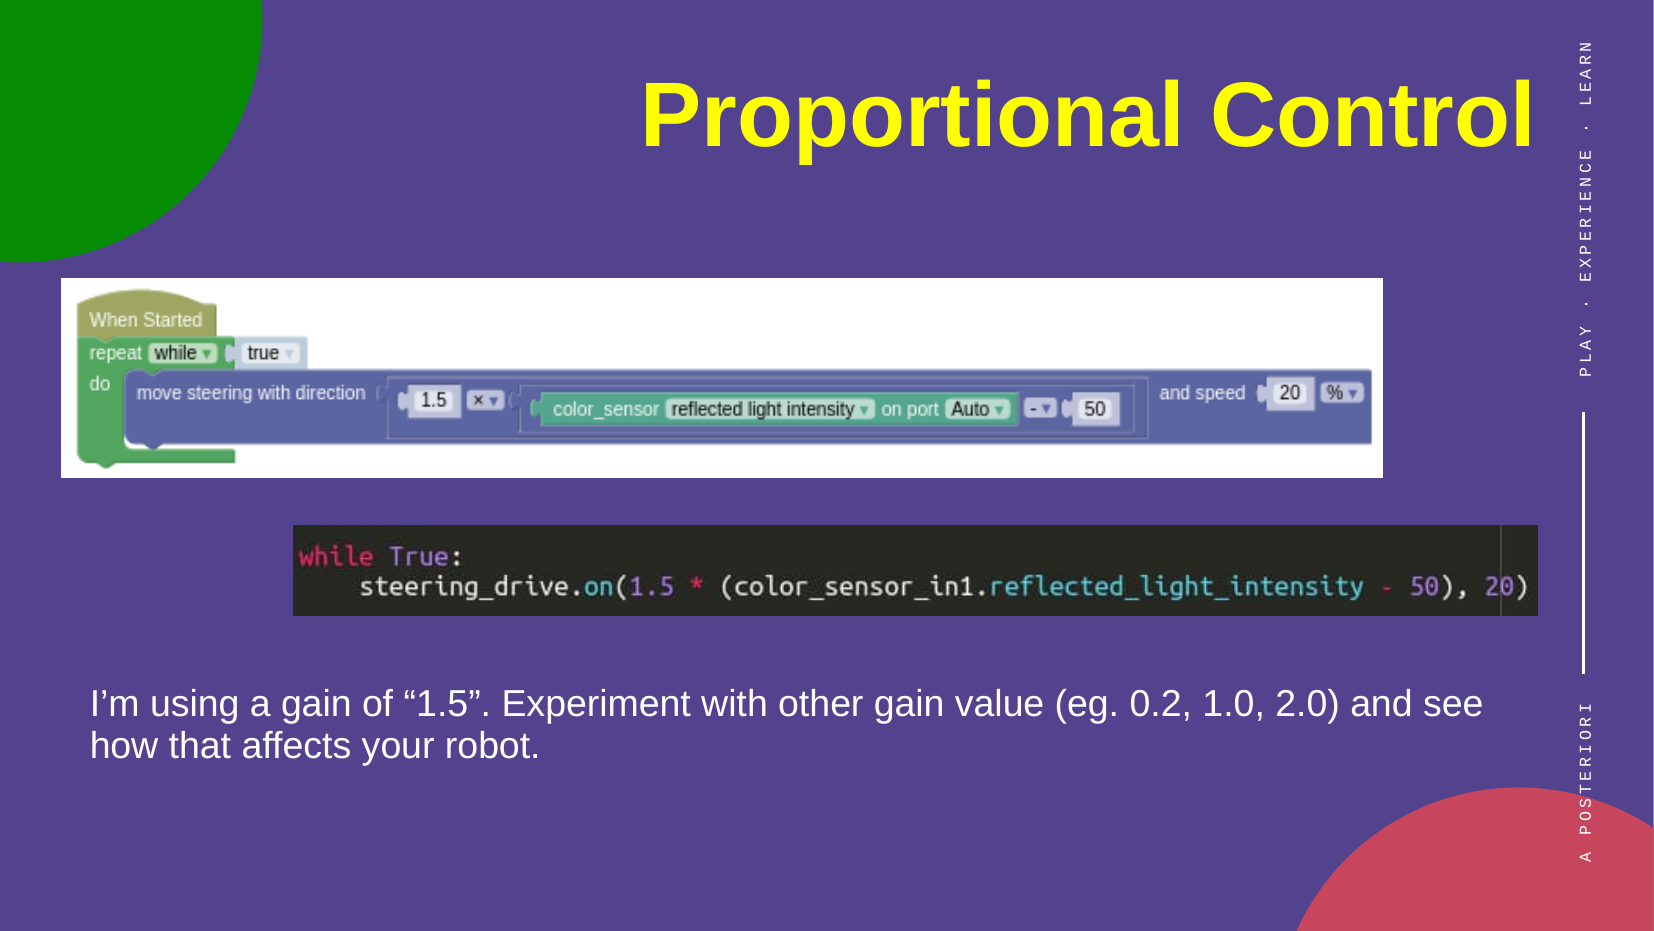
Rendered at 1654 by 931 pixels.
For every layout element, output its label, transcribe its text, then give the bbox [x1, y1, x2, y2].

text_box I’m using a gain of “1.5”. Experiment with other gain value (eg. 0.2, 1.0, 2.0) and see how that affects your robot. [75, 675, 1538, 774]
picture [293, 525, 1538, 616]
picture [61, 278, 1383, 478]
title Proportional Control [262, 37, 1538, 193]
